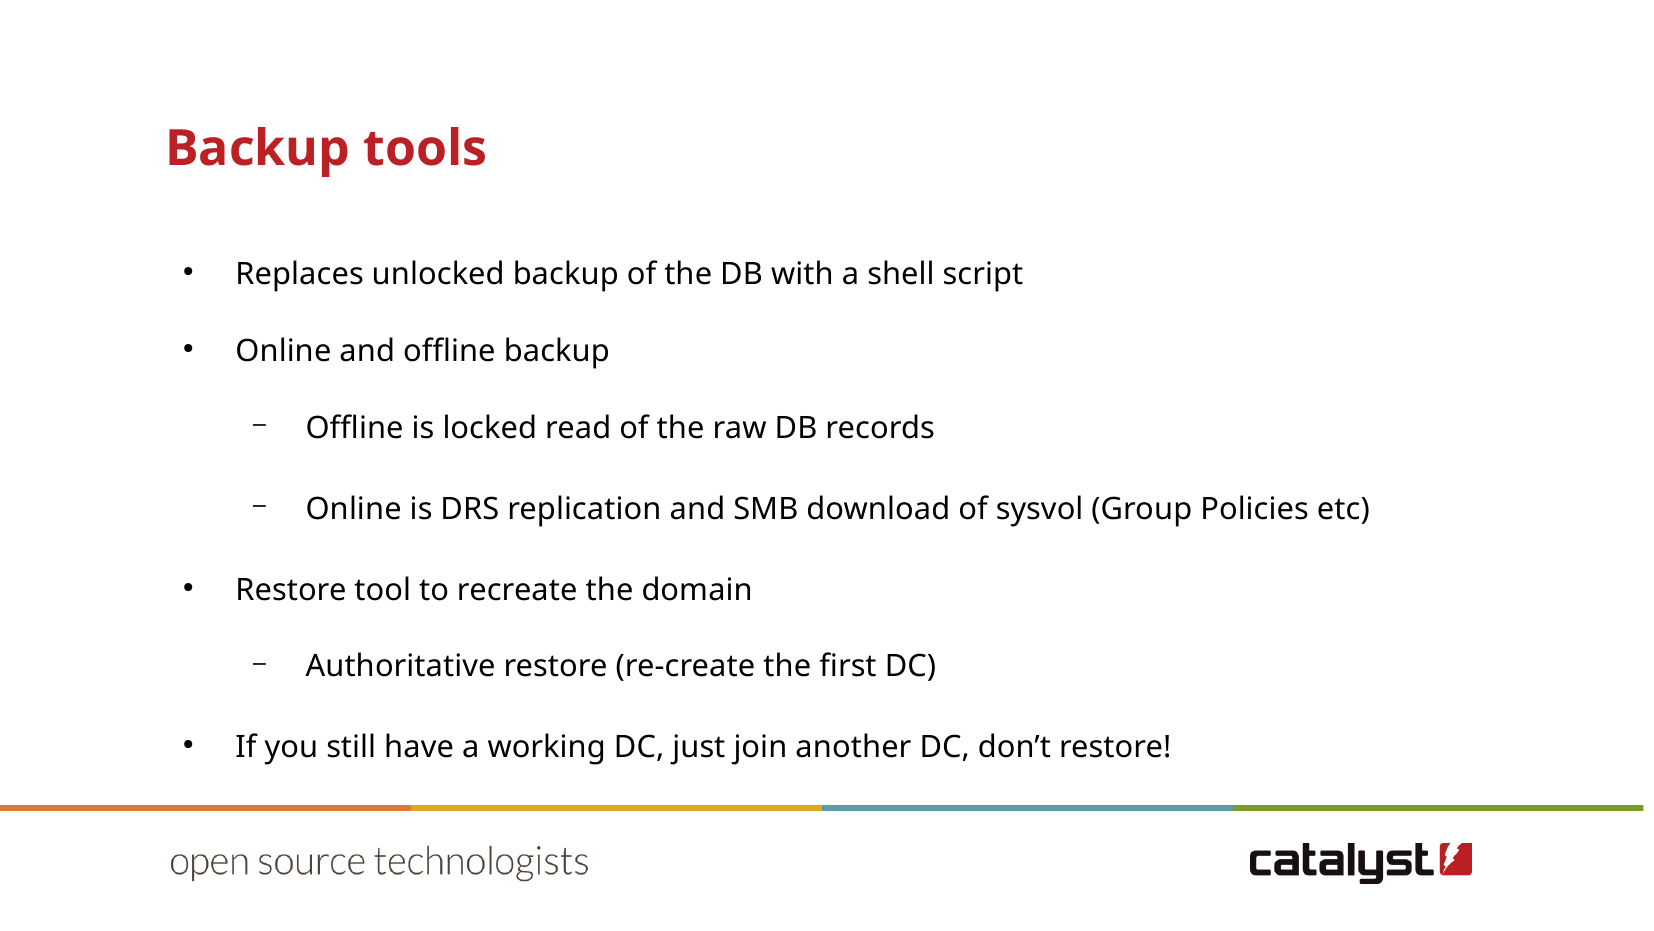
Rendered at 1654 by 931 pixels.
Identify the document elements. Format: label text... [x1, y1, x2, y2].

list Replaces unlocked backup of the DB with a shell script Online and offline backup Offline is locked read of the raw DB records Online is DRS replication and SMB download of sysvol (Group Policies etc) Restore tool to recreate the domain Authoritative restore (re-create the first DC) If you still have a working DC, just join another DC, don’t restore! [165, 230, 1489, 770]
picture [0, 805, 1644, 884]
title Backup tools [165, 68, 1489, 224]
